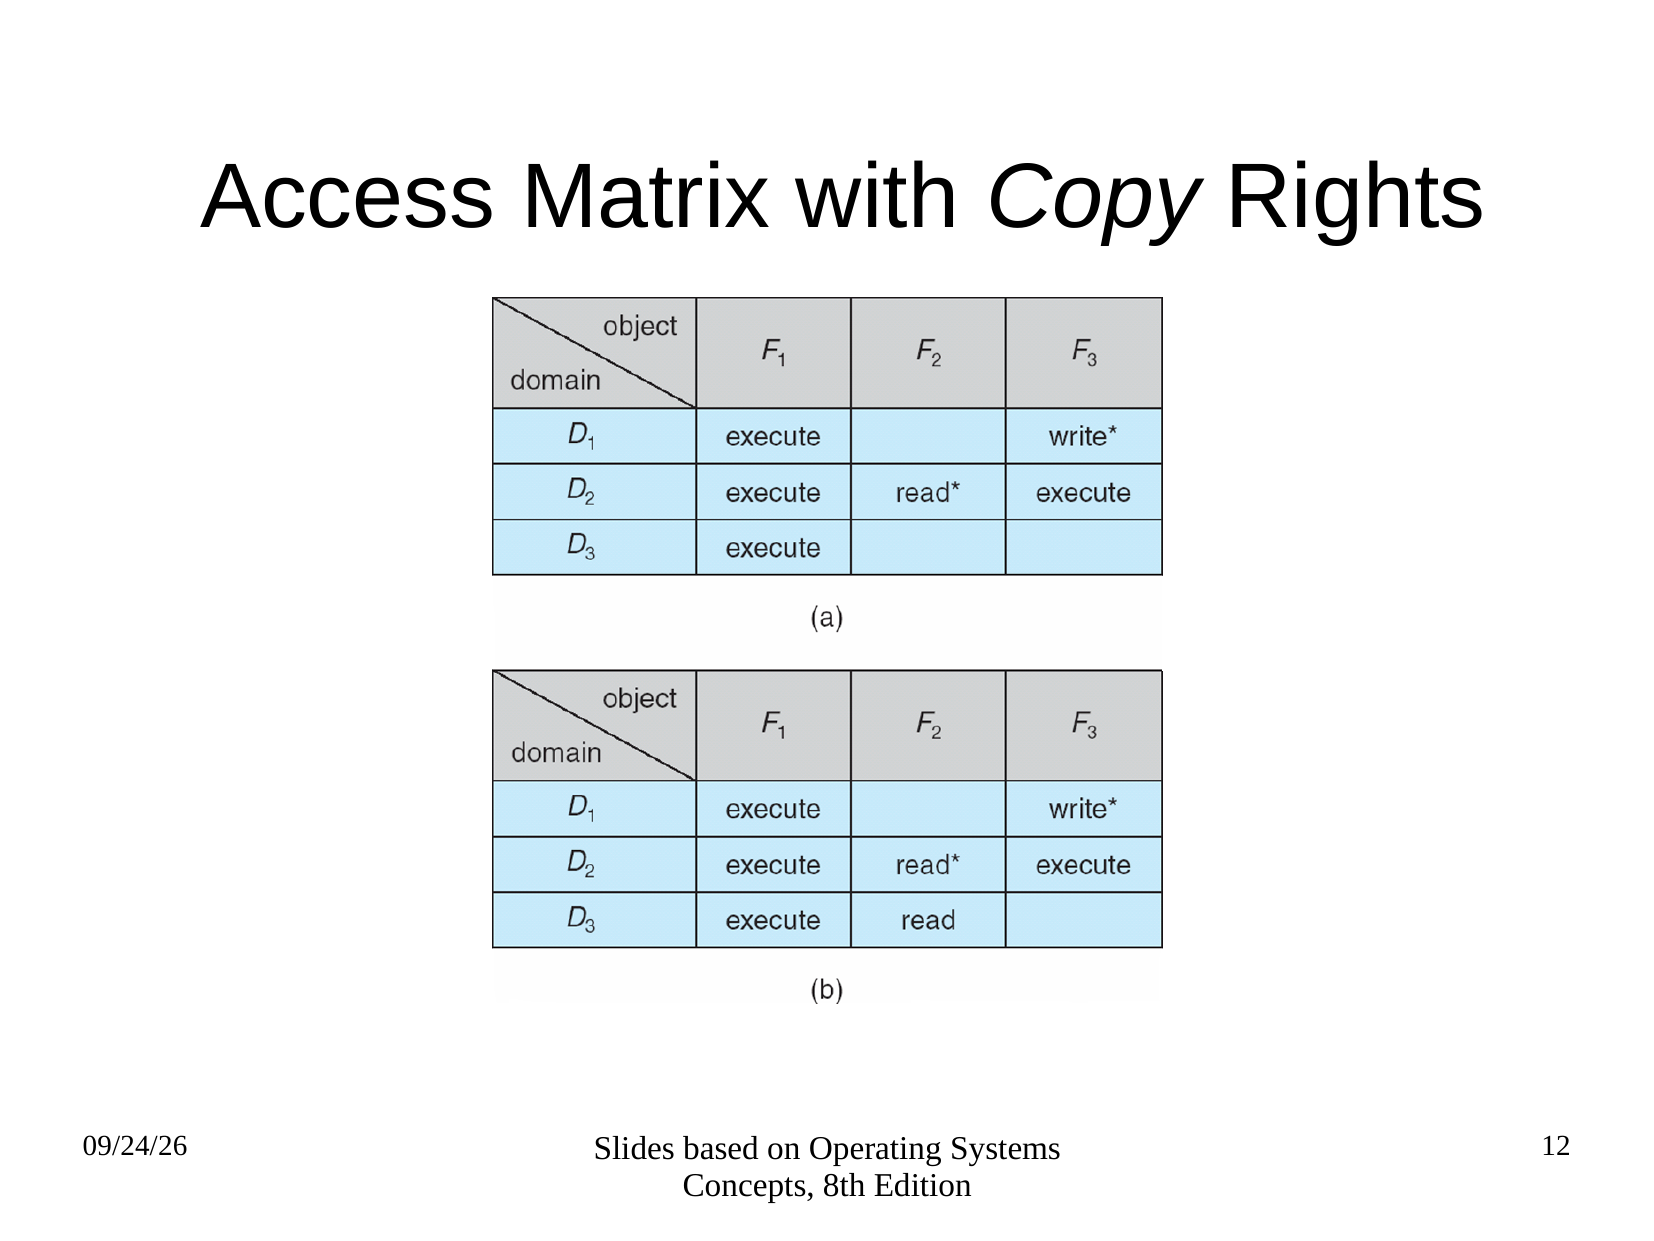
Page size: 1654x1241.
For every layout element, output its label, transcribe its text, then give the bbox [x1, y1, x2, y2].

picture [485, 290, 1169, 1010]
title Access Matrix with Copy Rights [82, 49, 1571, 257]
